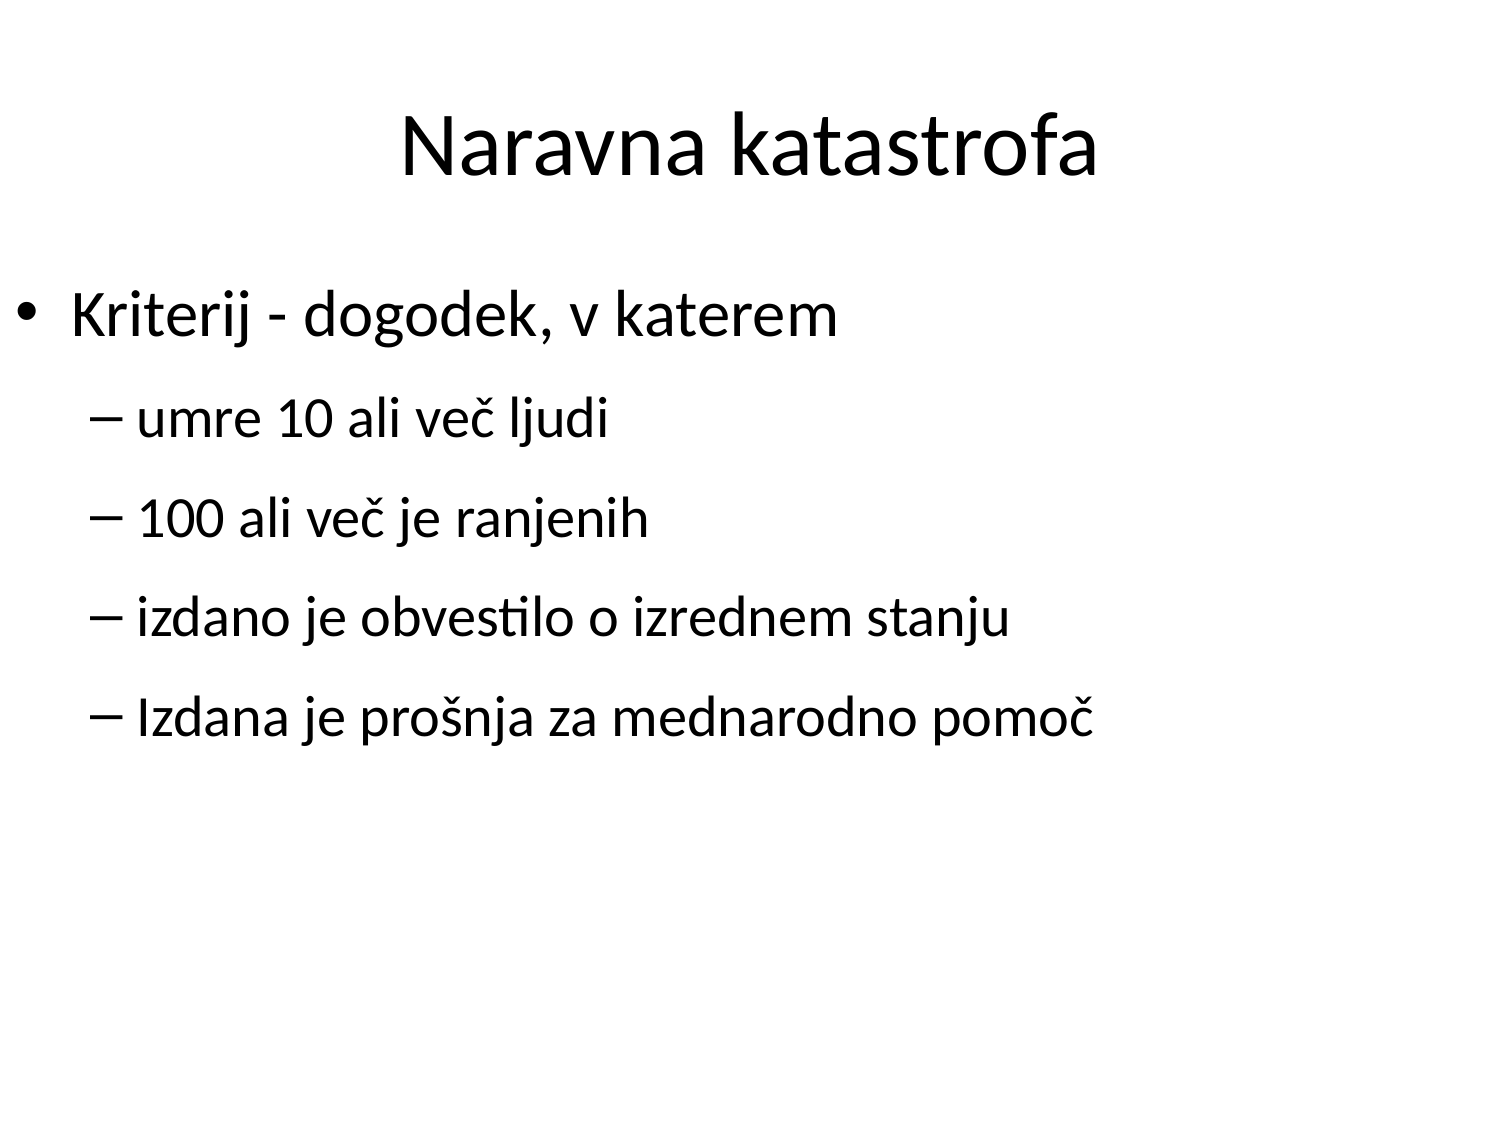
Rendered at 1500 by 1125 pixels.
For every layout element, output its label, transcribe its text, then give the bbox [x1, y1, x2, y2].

title Naravna katastrofa [75, 45, 1425, 233]
list Kriterij - dogodek, v katerem umre 10 ali več ljudi 100 ali več je ranjenih izdano je obvestilo o izrednem stanju Izdana je prošnja za mednarodno pomoč [0, 262, 1500, 1125]
